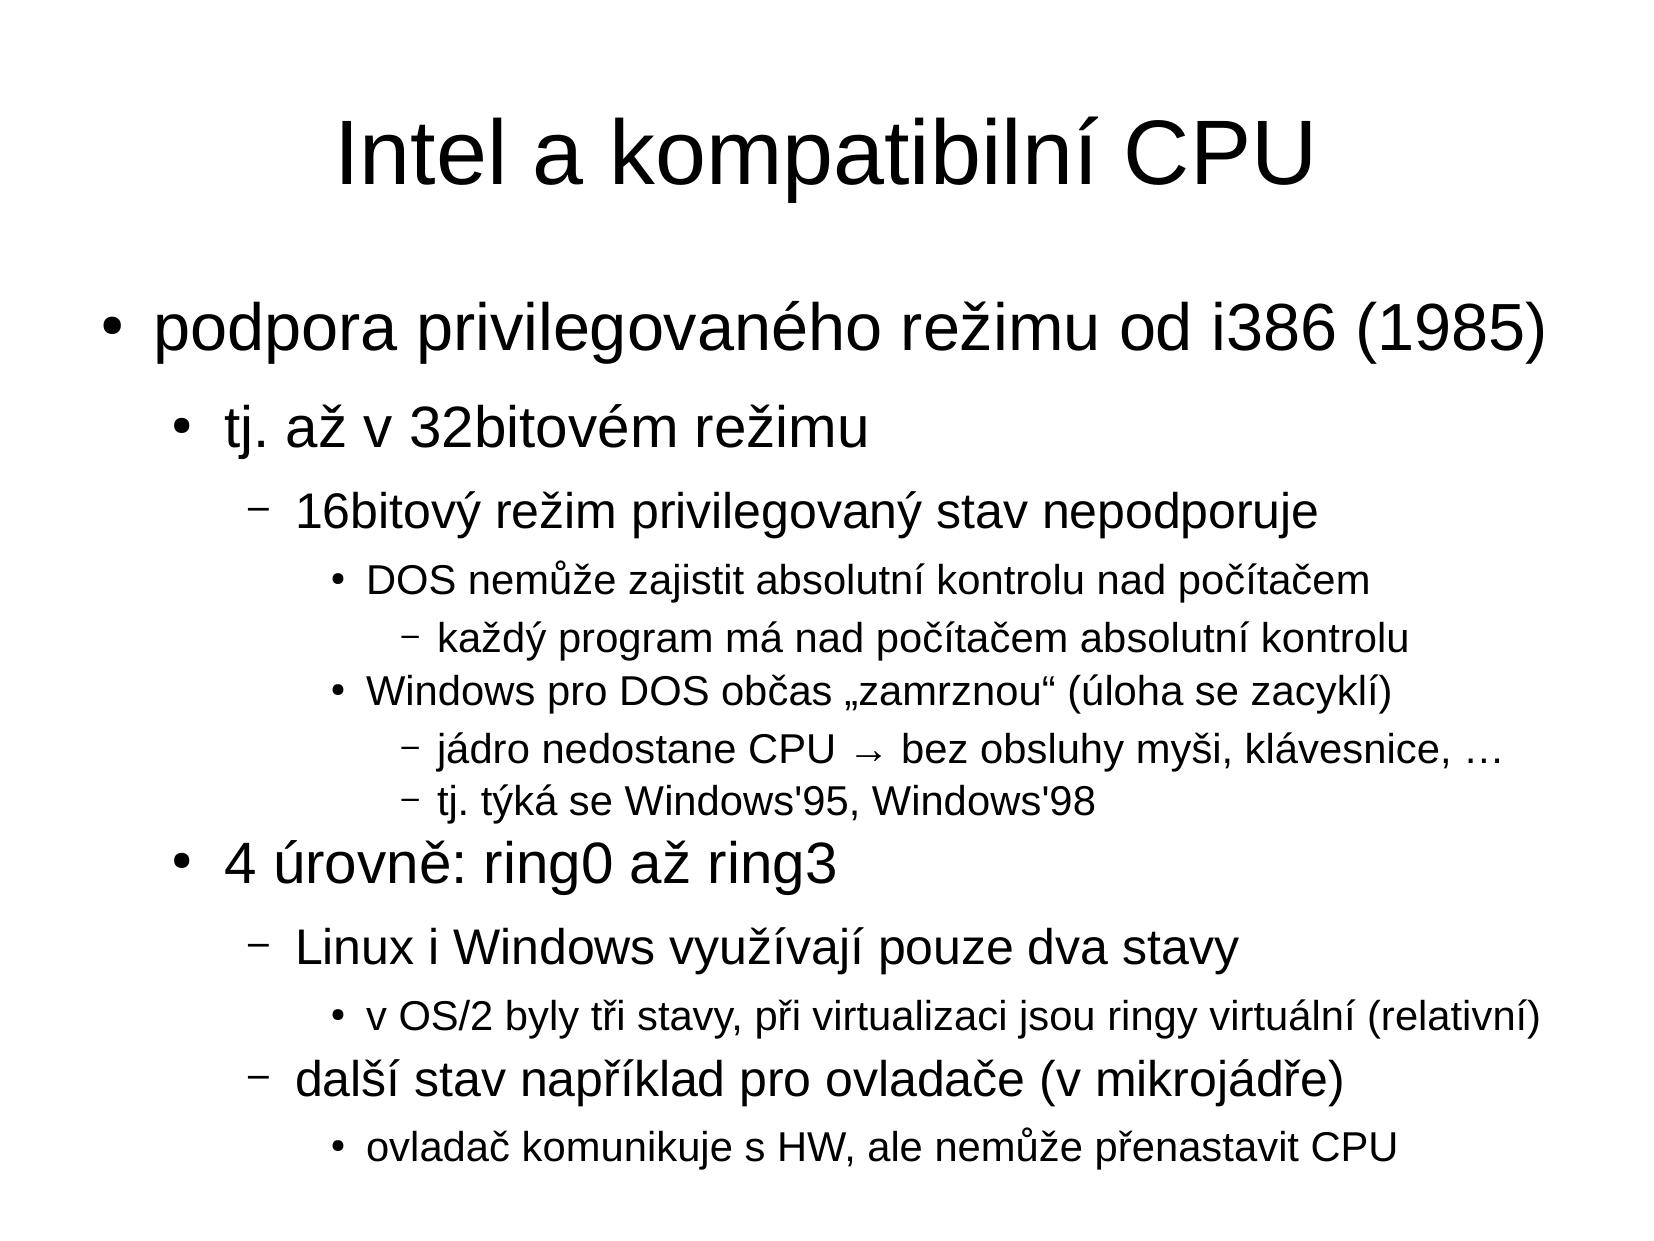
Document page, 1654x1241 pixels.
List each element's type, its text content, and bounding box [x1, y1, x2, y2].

title Intel a kompatibilní CPU [82, 56, 1571, 250]
list podpora privilegovaného režimu od i386 (1985) tj. až v 32bitovém režimu 16bitový režim privilegovaný stav nepodporuje DOS nemůže zajistit absolutní kontrolu nad počítačem každý program má nad počítačem absolutní kontrolu Windows pro DOS občas „zamrznou“ (úloha se zacyklí) jádro nedostane CPU → bez obsluhy myši, klávesnice, … tj. týká se Windows'95, Windows'98 4 úrovně: ring0 až ring3 Linux i Windows využívají pouze dva stavy v OS/2 byly tři stavy, při virtualizaci jsou ringy virtuální (relativní) další stav například pro ovladače (v mikrojádře) ovladač komunikuje s HW, ale nemůže přenastavit CPU [82, 290, 1571, 1186]
